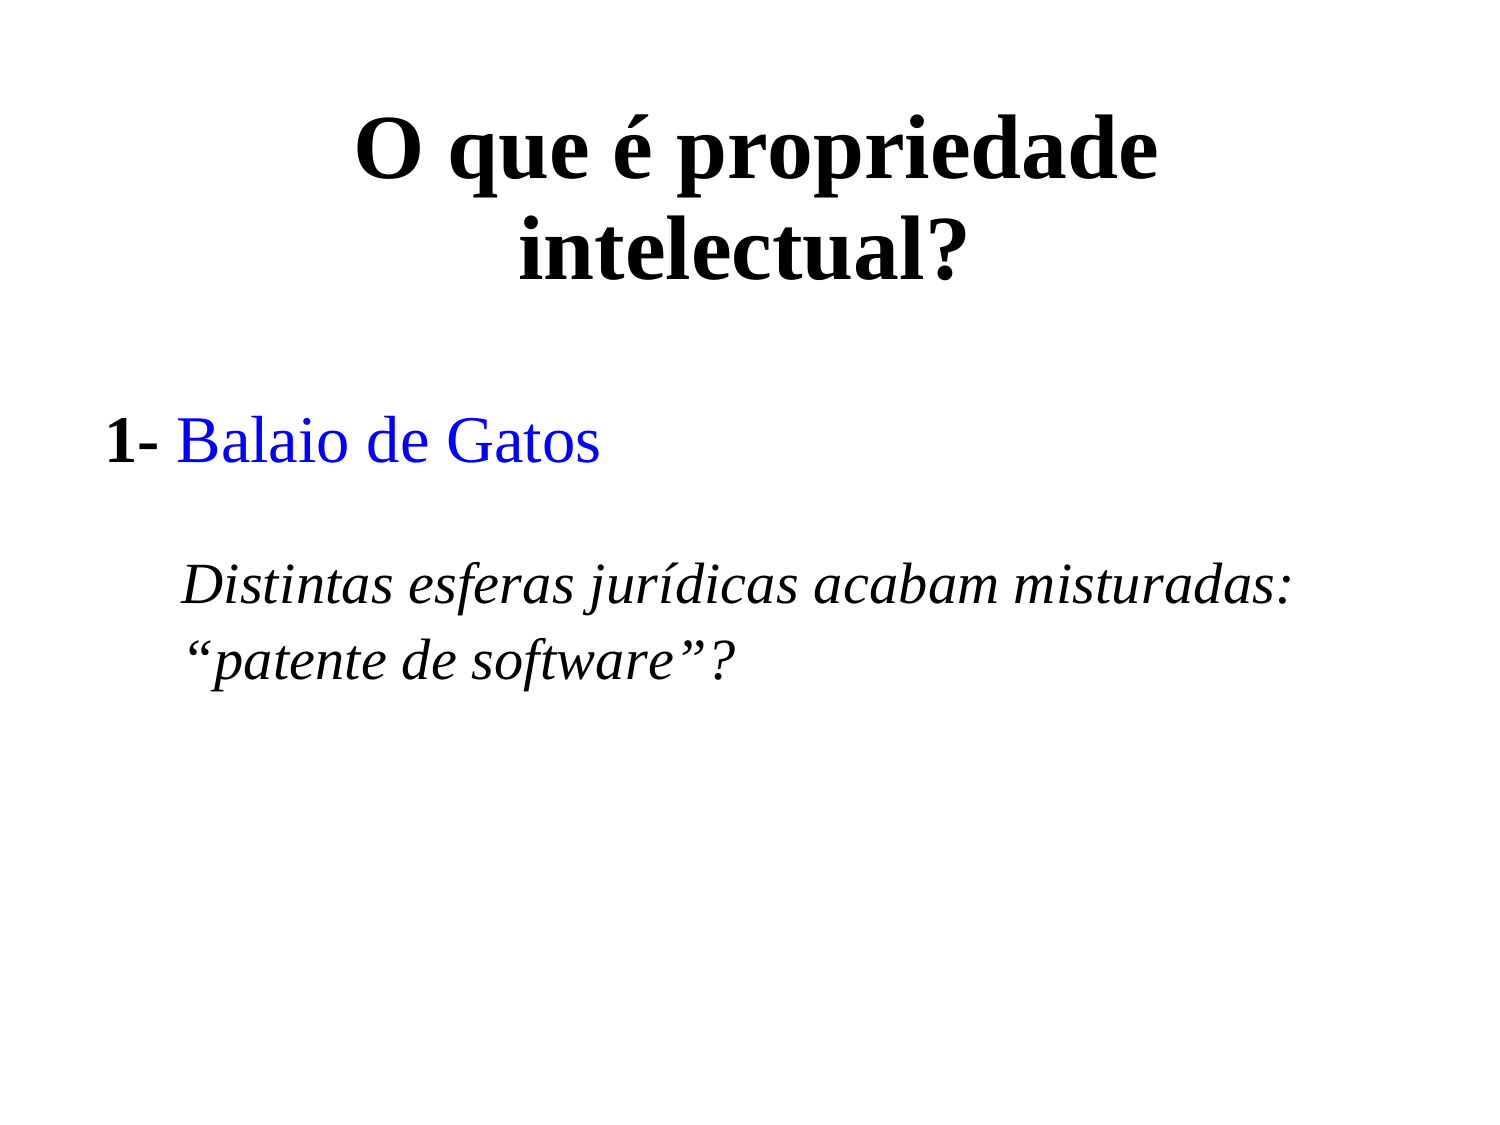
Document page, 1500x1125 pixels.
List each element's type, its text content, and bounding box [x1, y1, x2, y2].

title O que é propriedade intelectual? [118, 85, 1394, 312]
text_box 1- Balaio de Gatos Distintas esferas jurídicas acabam misturadas: “patente de software”? [104, 402, 1312, 818]
